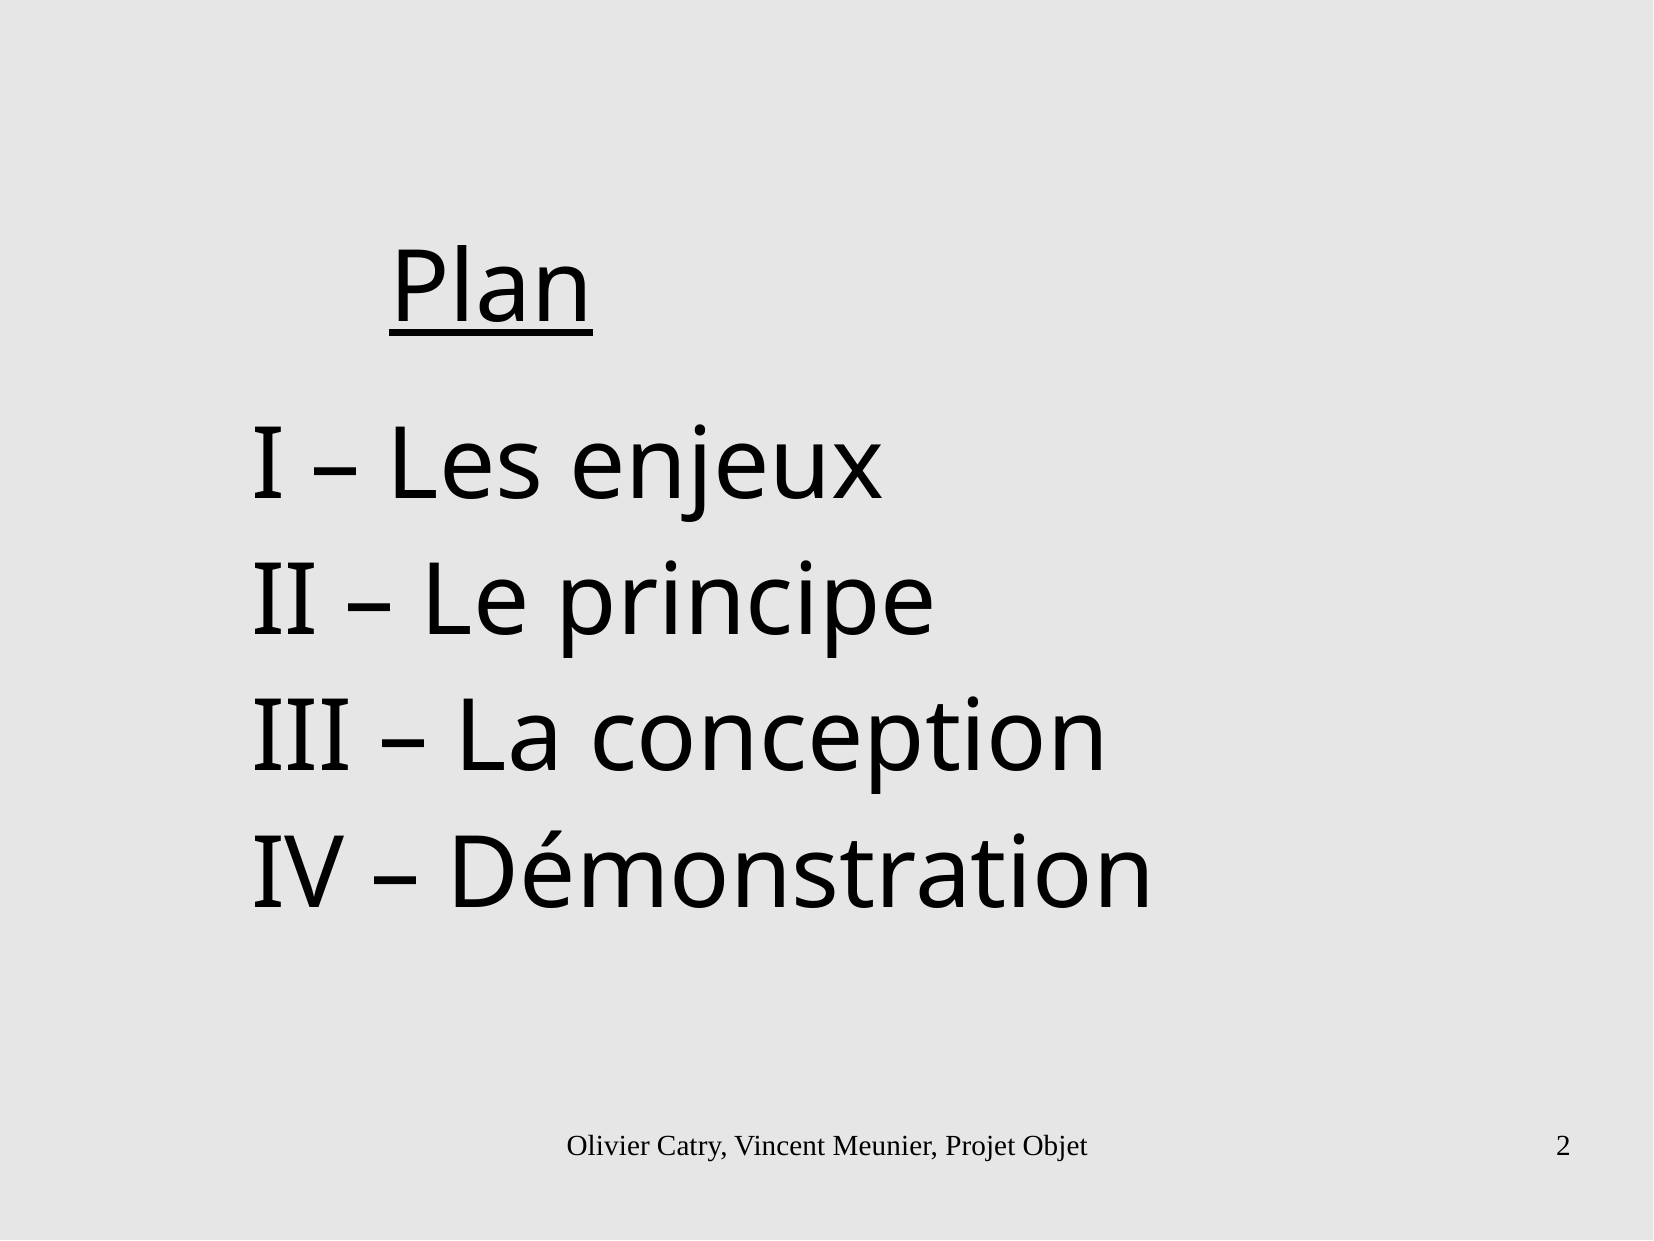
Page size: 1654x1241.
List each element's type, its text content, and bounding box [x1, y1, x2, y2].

text_box I – Les enjeux II – Le principe III – La conception IV – Démonstration [236, 383, 1536, 1241]
text_box Plan [374, 206, 1123, 344]
